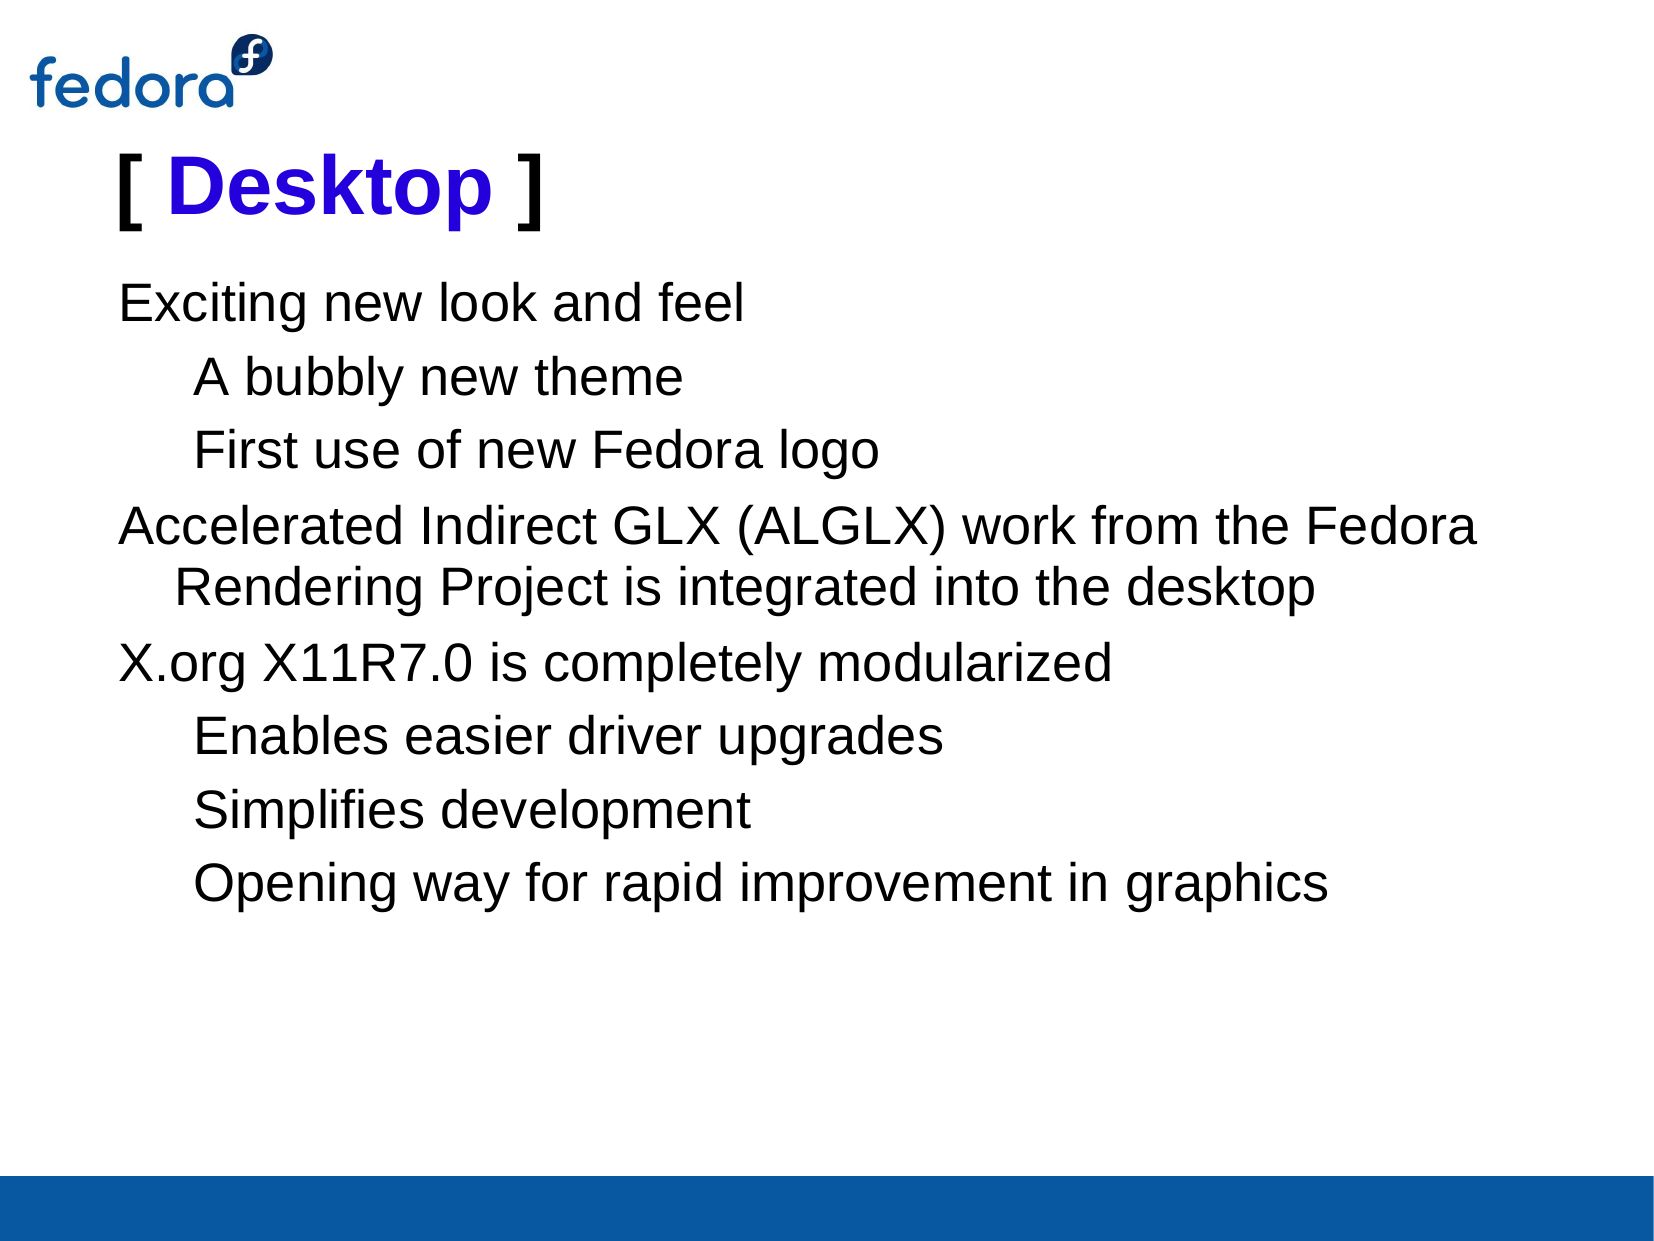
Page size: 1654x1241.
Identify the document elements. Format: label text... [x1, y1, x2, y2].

picture [22, 27, 277, 115]
list Exciting new look and feel A bubbly new theme First use of new Fedora logo Accelerated Indirect GLX (ALGLX) work from the Fedora Rendering Project is integrated into the desktop X.org X11R7.0 is completely modularized Enables easier driver upgrades Simplifies development Opening way for rapid improvement in graphics [118, 272, 1524, 1141]
title [ Desktop ] [115, 130, 1521, 241]
picture [0, 1176, 1654, 1241]
